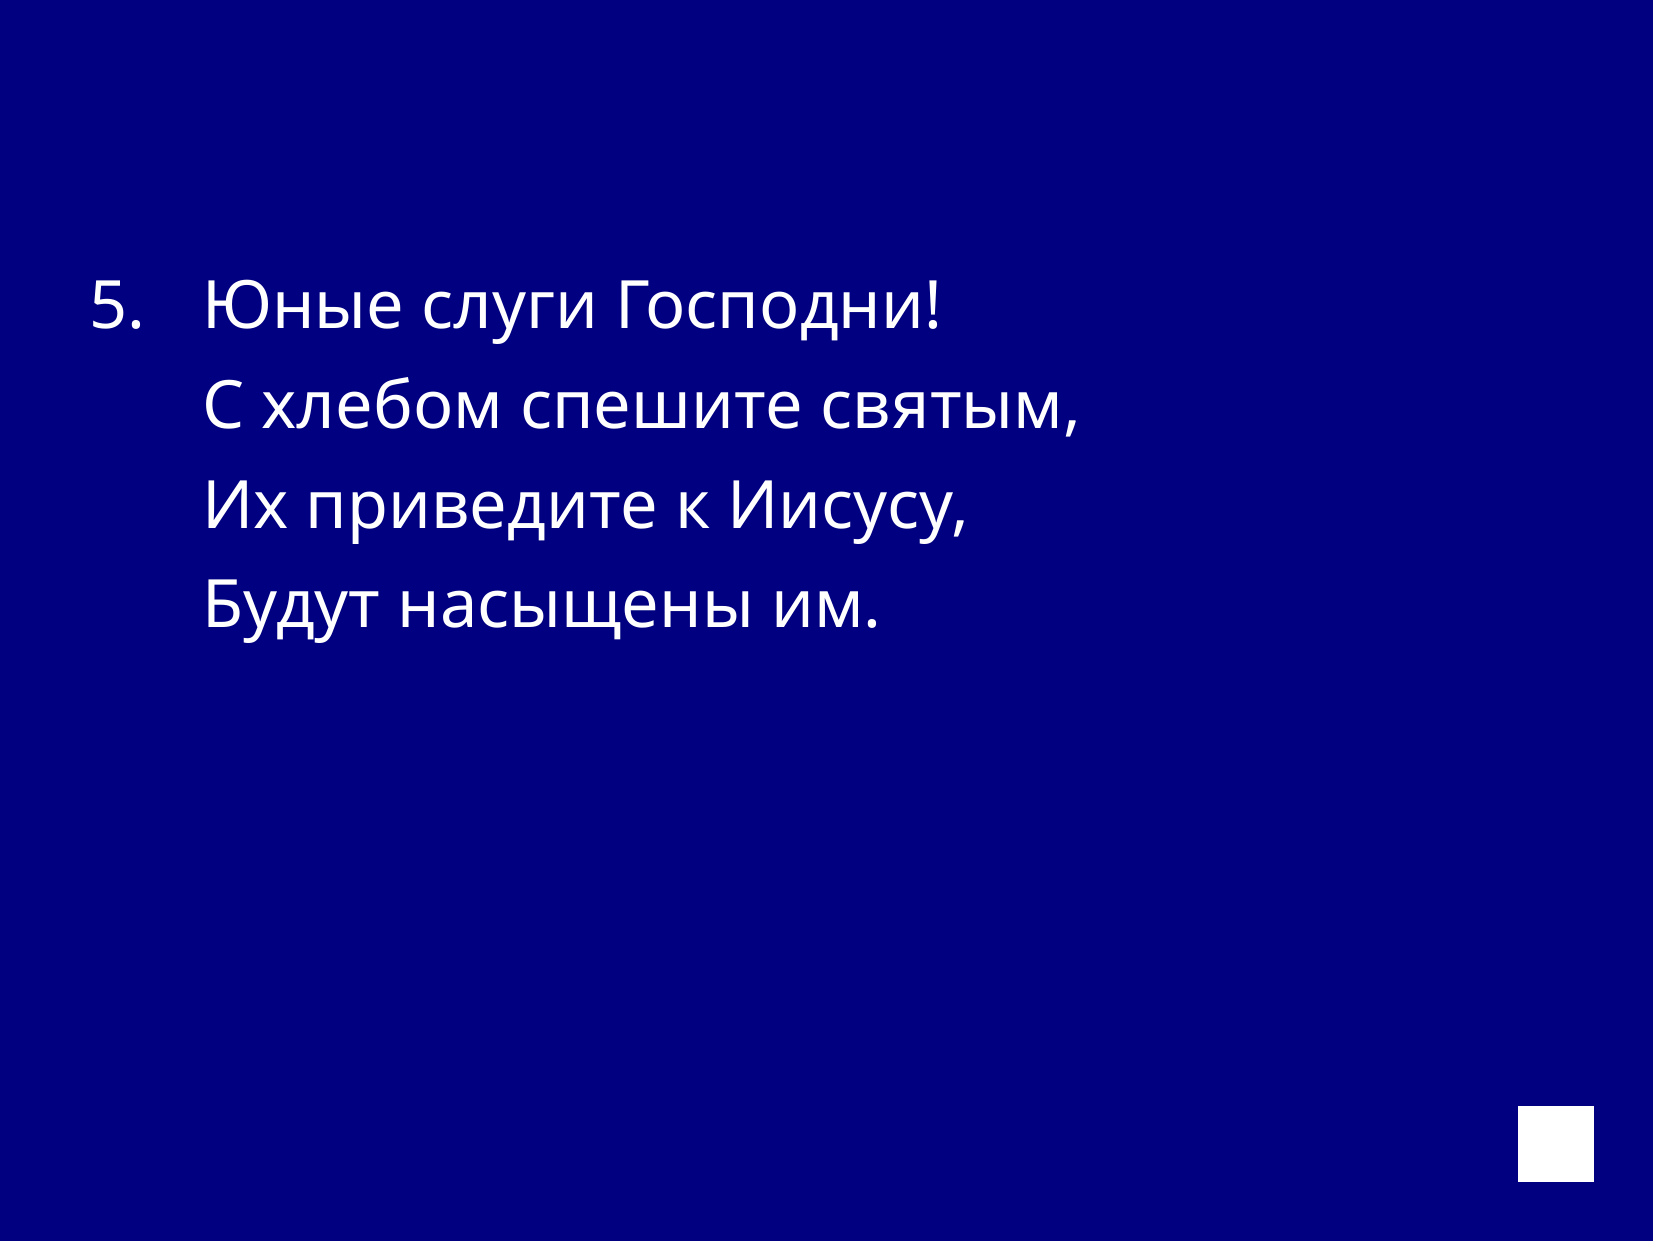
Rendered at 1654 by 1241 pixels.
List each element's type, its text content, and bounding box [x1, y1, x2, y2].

text_box 5. Юные слуги Господни! С хлебом спешите святым, Их приведите к Иисусу, Будут насыщены им. [75, 150, 1576, 1163]
text_box [1518, 1106, 1594, 1182]
